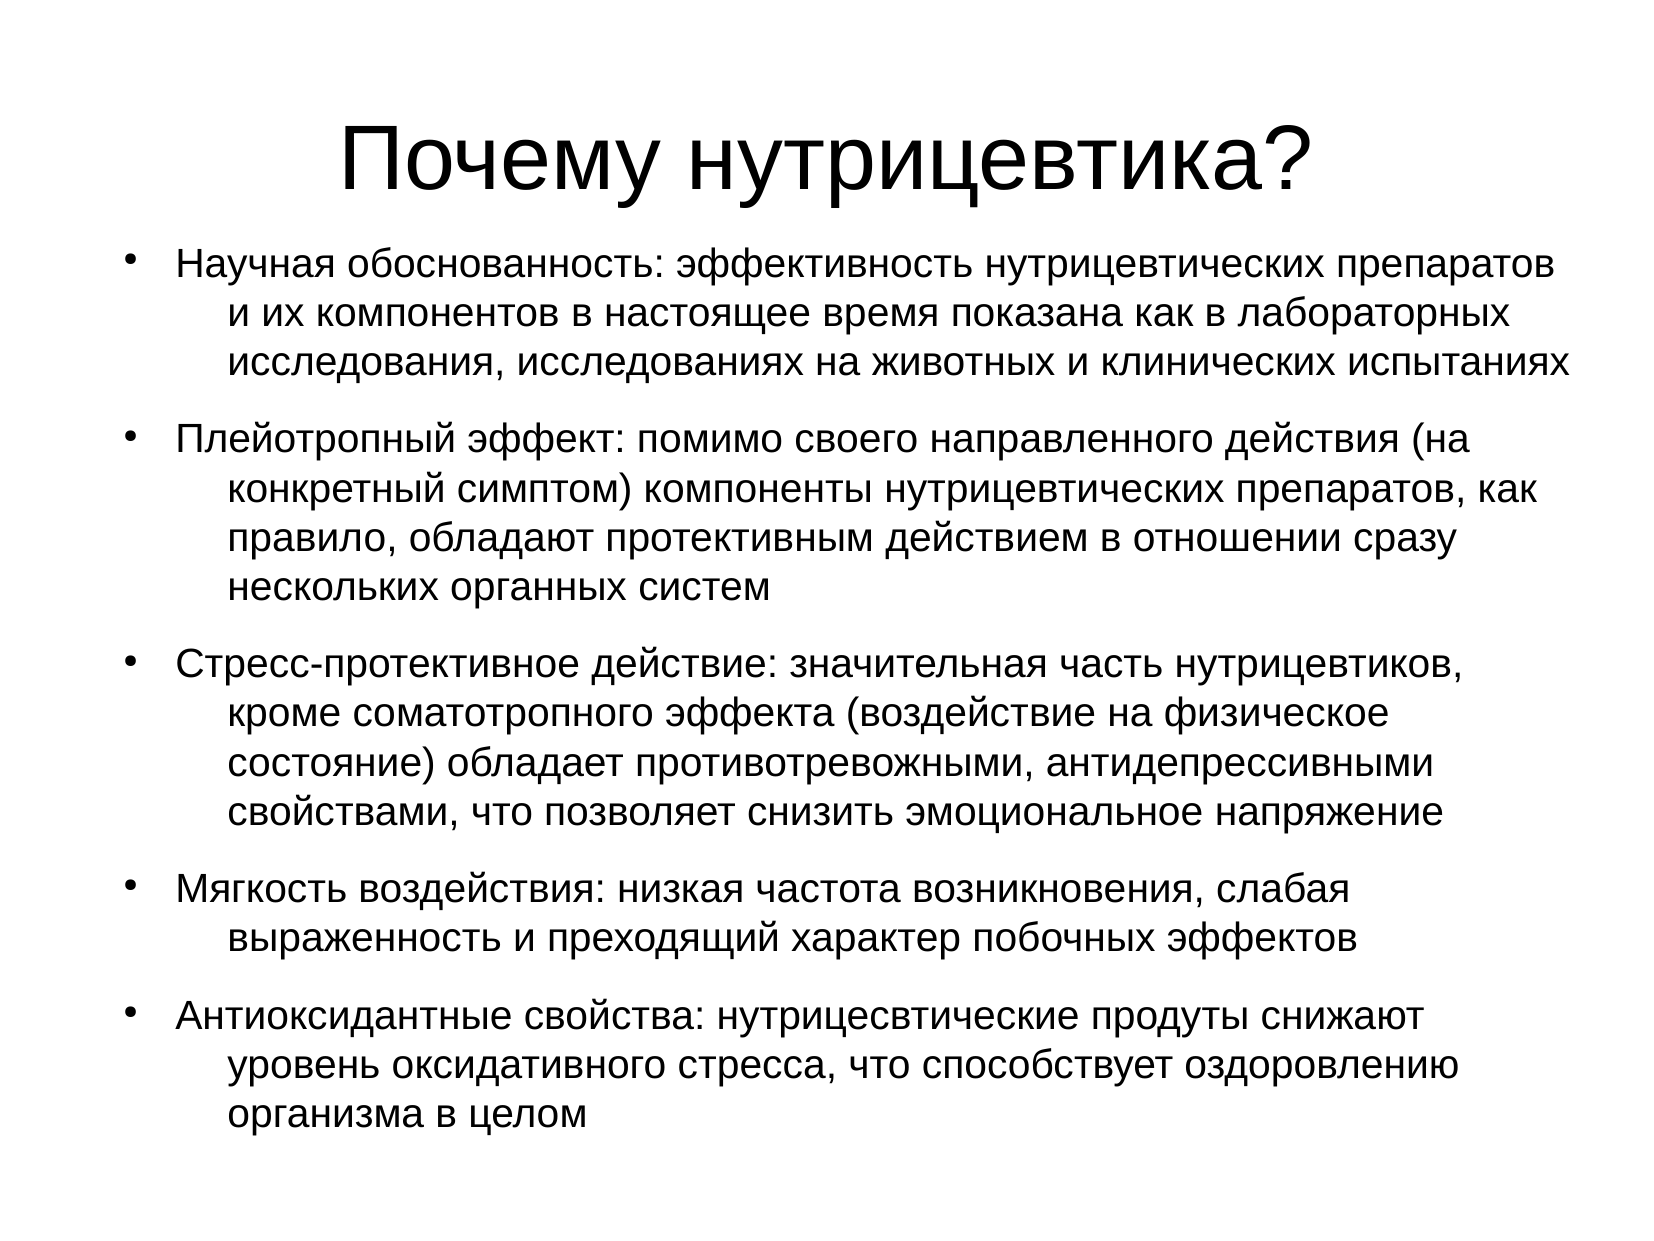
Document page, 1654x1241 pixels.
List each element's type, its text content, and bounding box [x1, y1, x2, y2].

list Научная обоснованность: эффективность нутрицевтических препаратов и их компонентов в настоящее время показана как в лабораторных исследования, исследованиях на животных и клинических испытаниях Плейотропный эффект: помимо своего направленного действия (на конкретный симптом) компоненты нутрицевтических препаратов, как правило, обладают протективным действием в отношении сразу нескольких органных систем Стресс-протективное действие: значительная часть нутрицевтиков, кроме соматотропного эффекта (воздействие на физическое состояние) обладает противотревожными, антидепрессивными свойствами, что позволяет снизить эмоциональное напряжение Мягкость воздействия: низкая частота возникновения, слабая выраженность и преходящий характер побочных эффектов Антиоксидантные свойства: нутрицесвтические продуты снижают уровень оксидативного стресса, что способствует оздоровлению организма в целом [88, 236, 1577, 1162]
title Почему нутрицевтика? [82, 49, 1571, 257]
